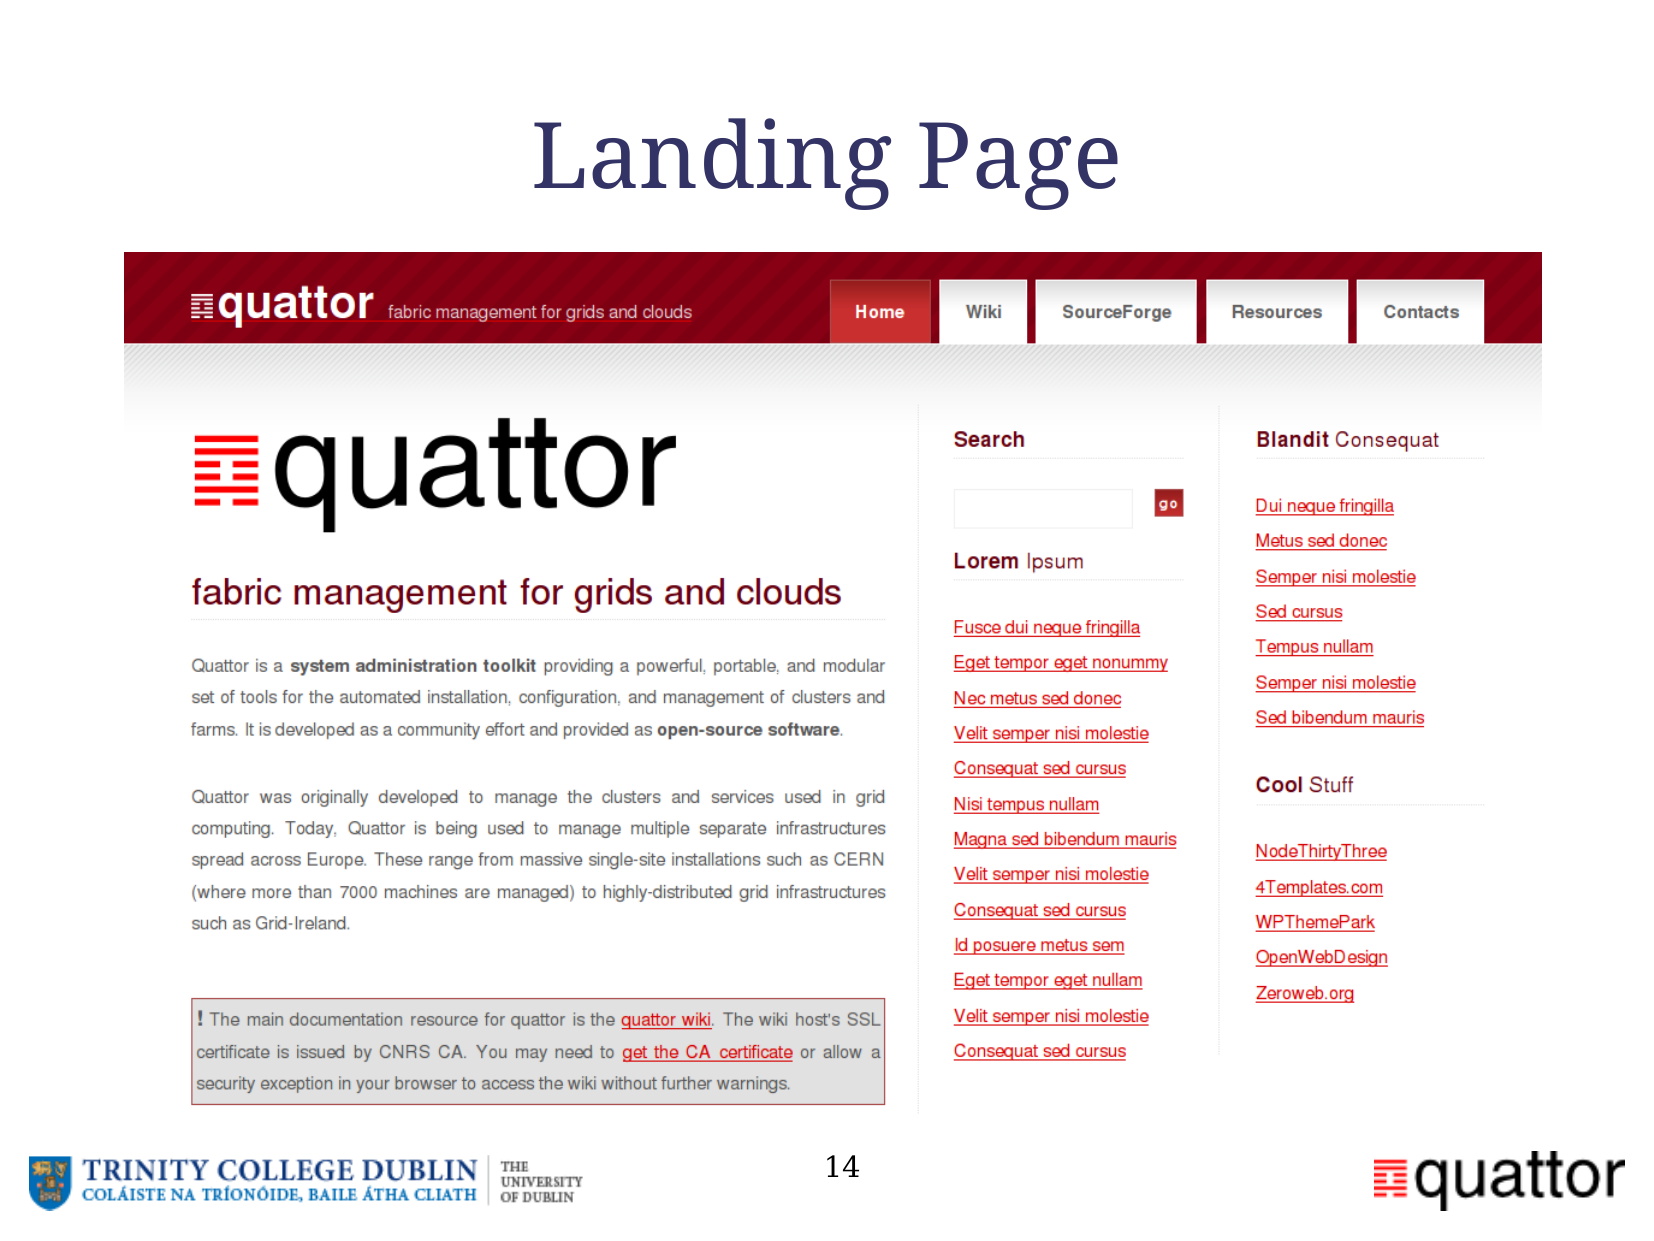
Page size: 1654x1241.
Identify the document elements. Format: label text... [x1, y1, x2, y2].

picture [124, 252, 1542, 1116]
picture [1374, 1151, 1625, 1211]
picture [29, 1155, 588, 1211]
title Landing Page [82, 56, 1571, 250]
